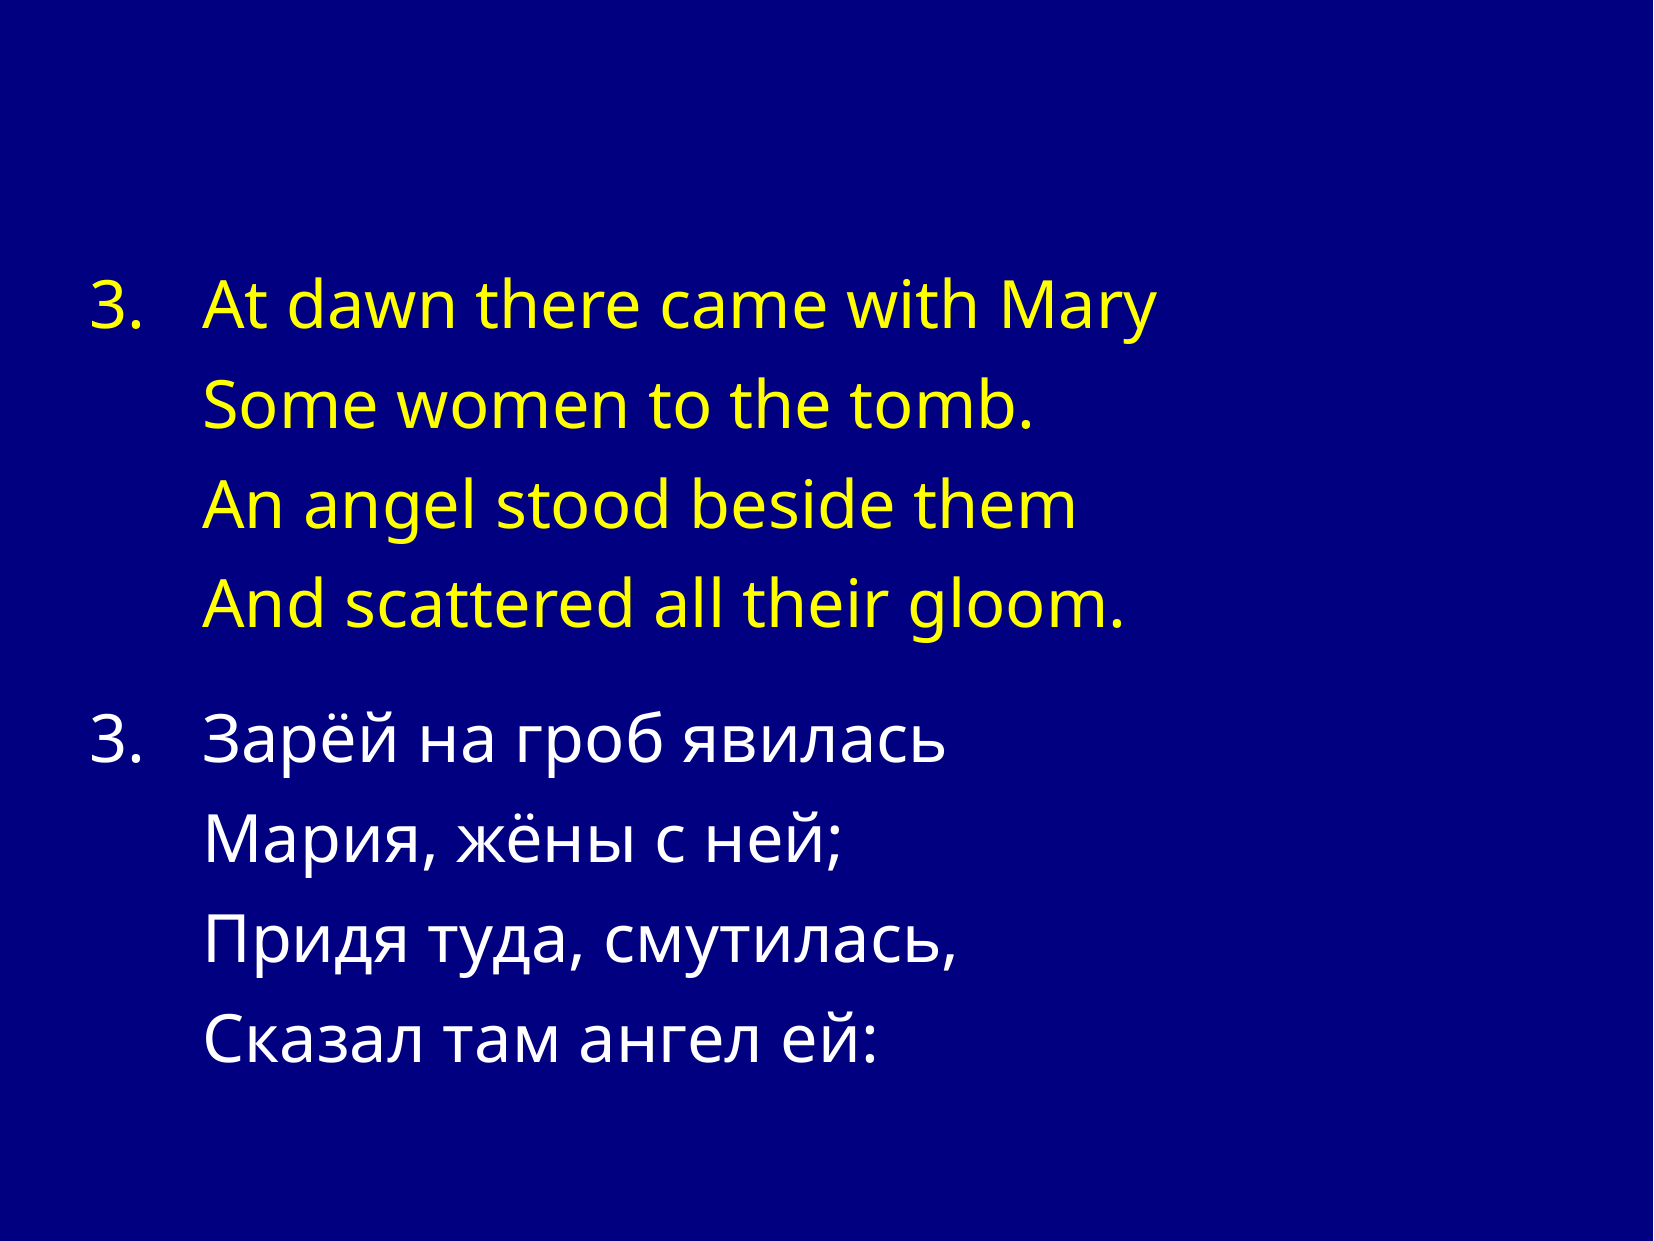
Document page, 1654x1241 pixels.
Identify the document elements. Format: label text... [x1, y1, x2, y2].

text_box 3. Зарёй на гроб явилась Мария, жёны с ней; Придя туда, смутилась, Сказал там ангел ей: [75, 675, 1576, 1163]
text_box 3. At dawn there came with Mary Some women to the tomb. An angel stood beside them And scattered all their gloom. [75, 150, 1576, 638]
